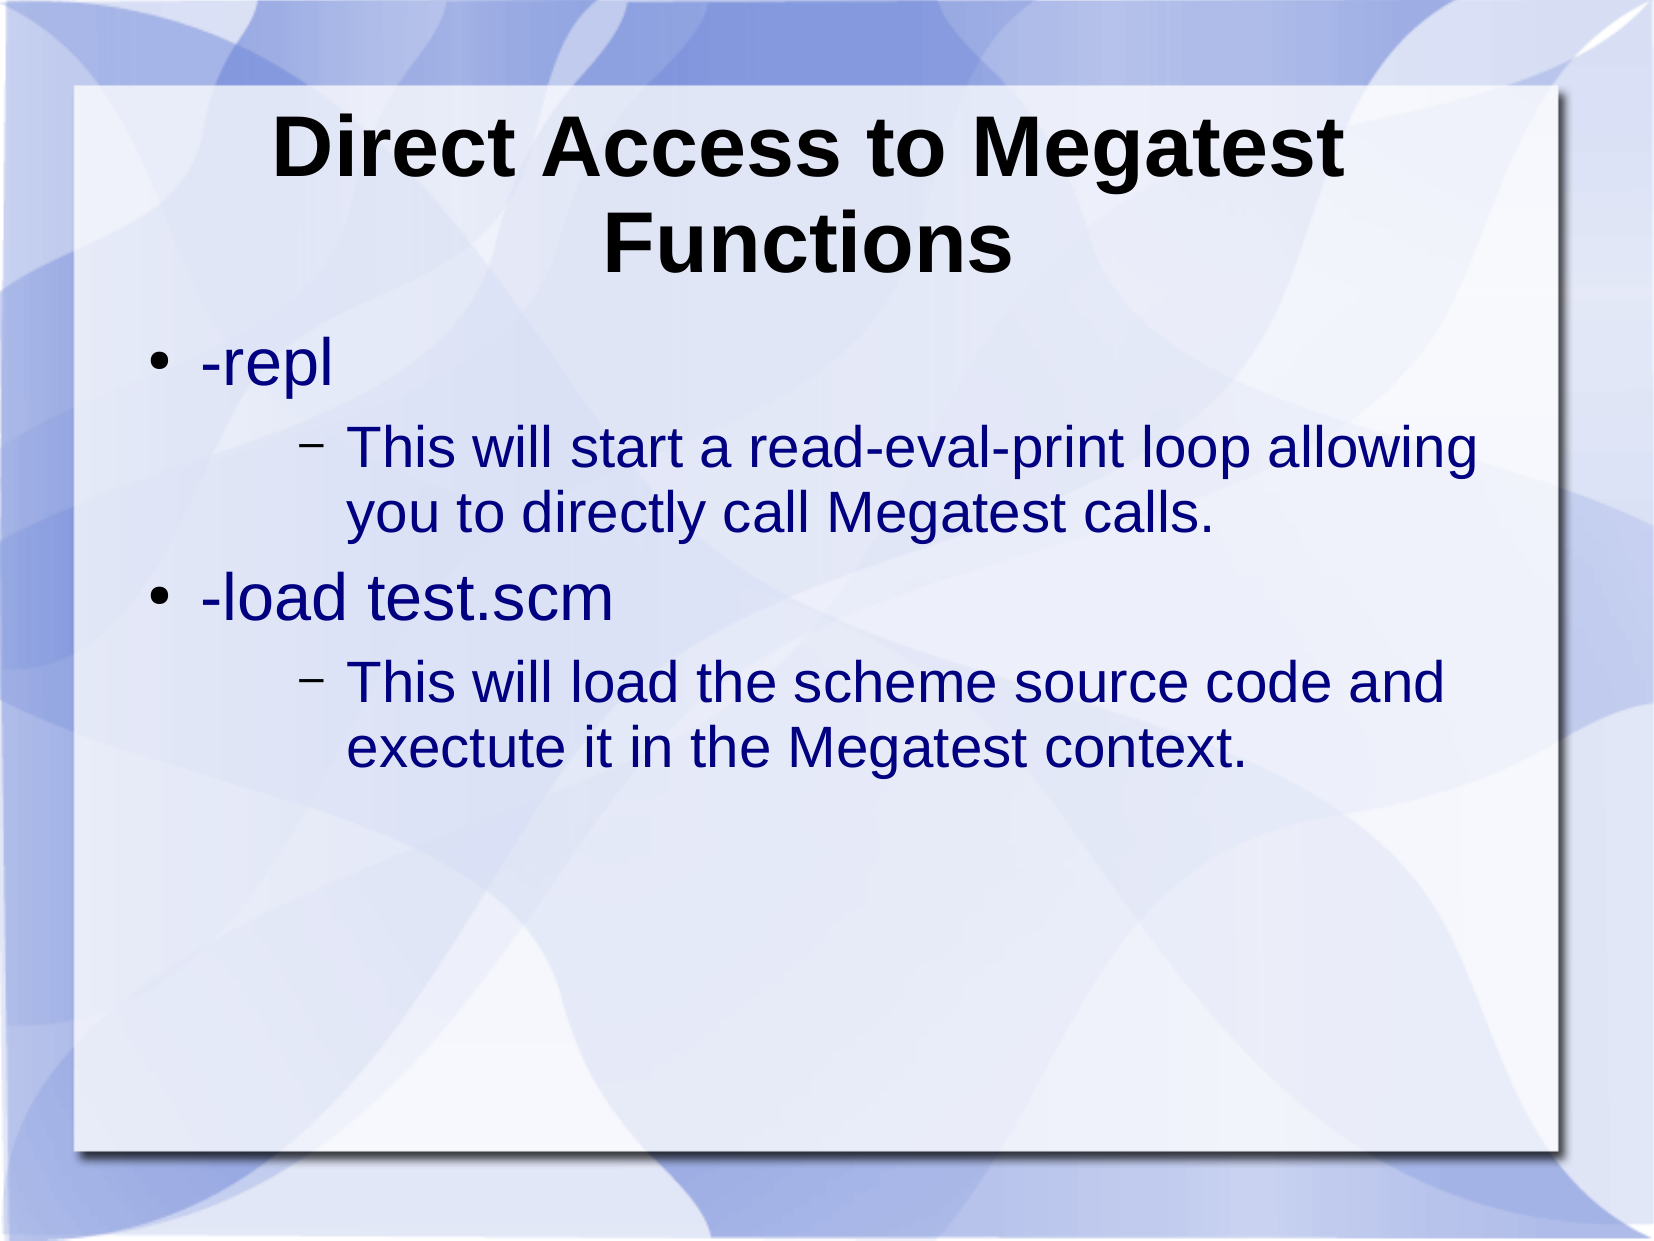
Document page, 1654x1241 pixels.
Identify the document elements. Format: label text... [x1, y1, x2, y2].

picture [0, 0, 1654, 1241]
title Direct Access to Megatest Functions [82, 90, 1536, 298]
list -repl This will start a read-eval-print loop allowing you to directly call Megatest calls. -load test.scm This will load the scheme source code and exectute it in the Megatest context. [129, 324, 1489, 1045]
